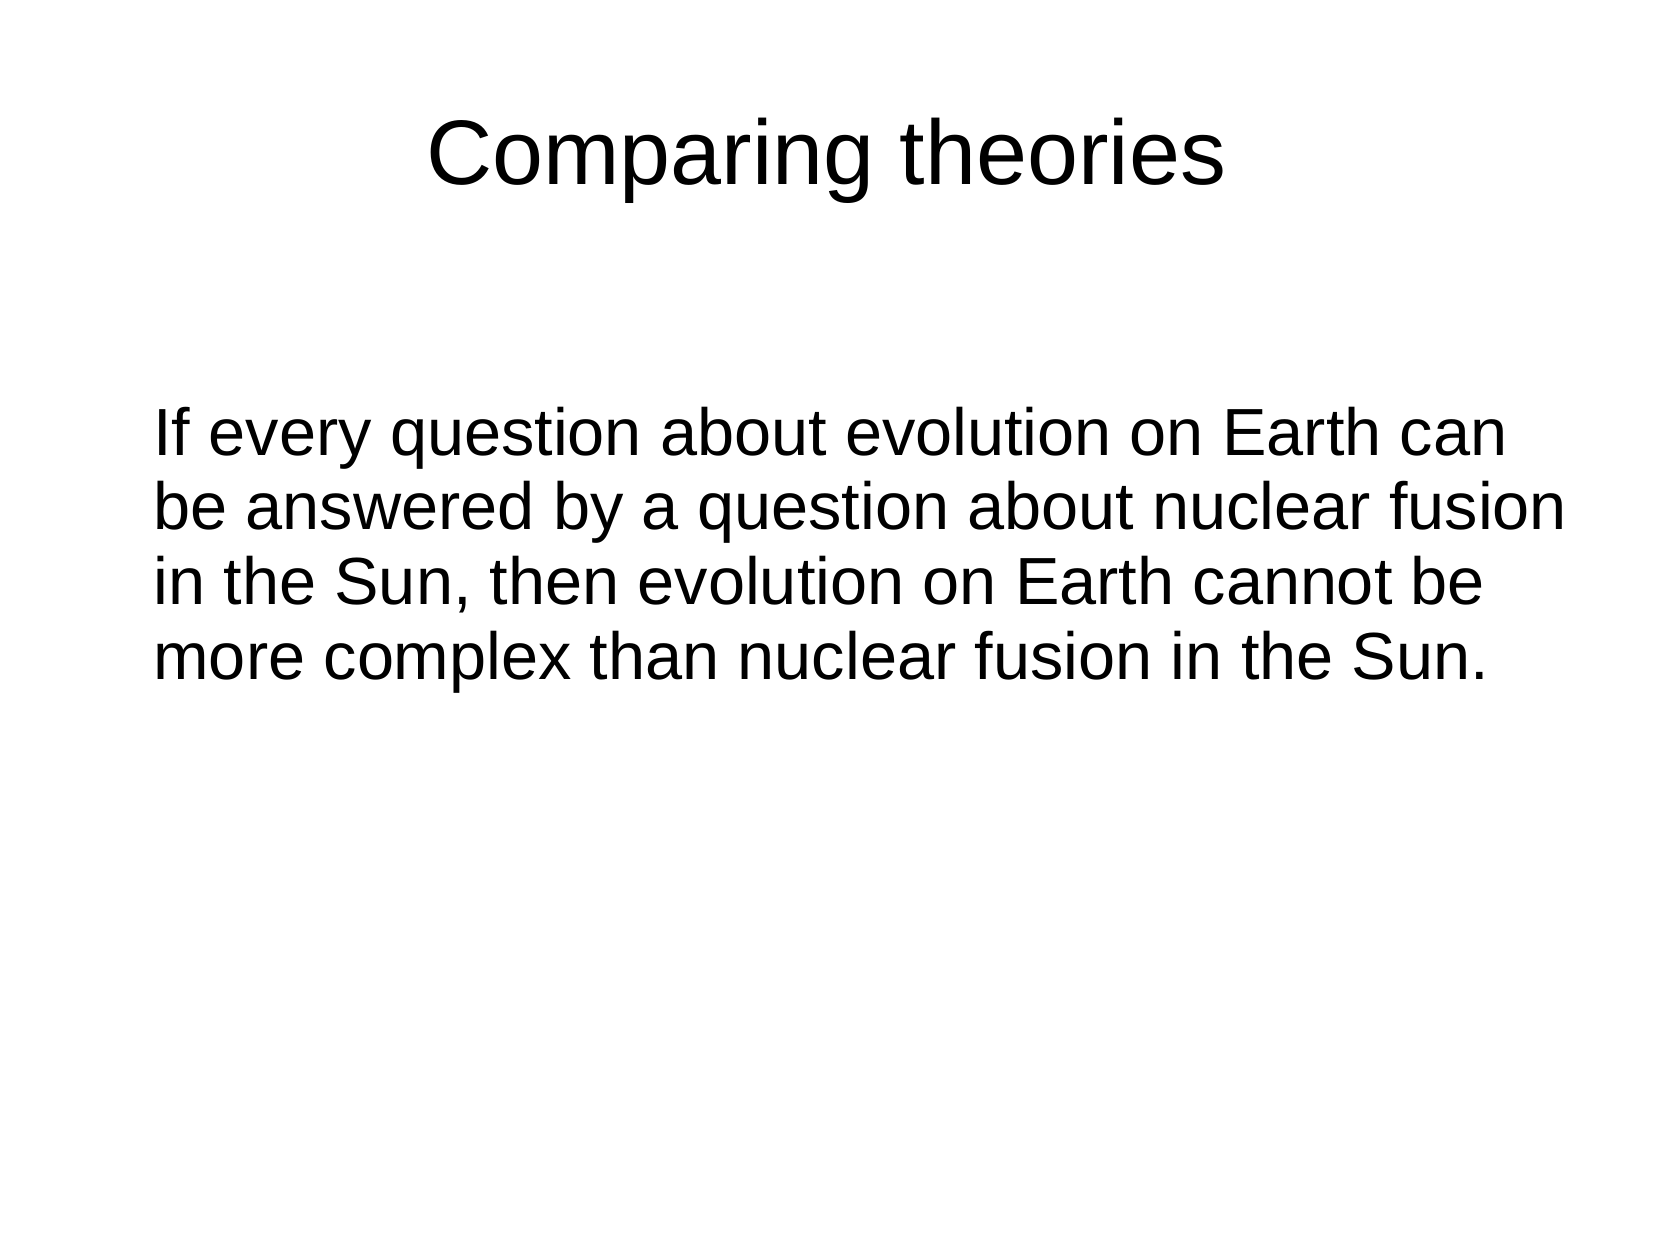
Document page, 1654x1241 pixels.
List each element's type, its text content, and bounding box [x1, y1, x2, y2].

title Comparing theories [82, 49, 1571, 257]
list If every question about evolution on Earth can be answered by a question about nuclear fusion in the Sun, then evolution on Earth cannot be more complex than nuclear fusion in the Sun. [82, 290, 1571, 1010]
